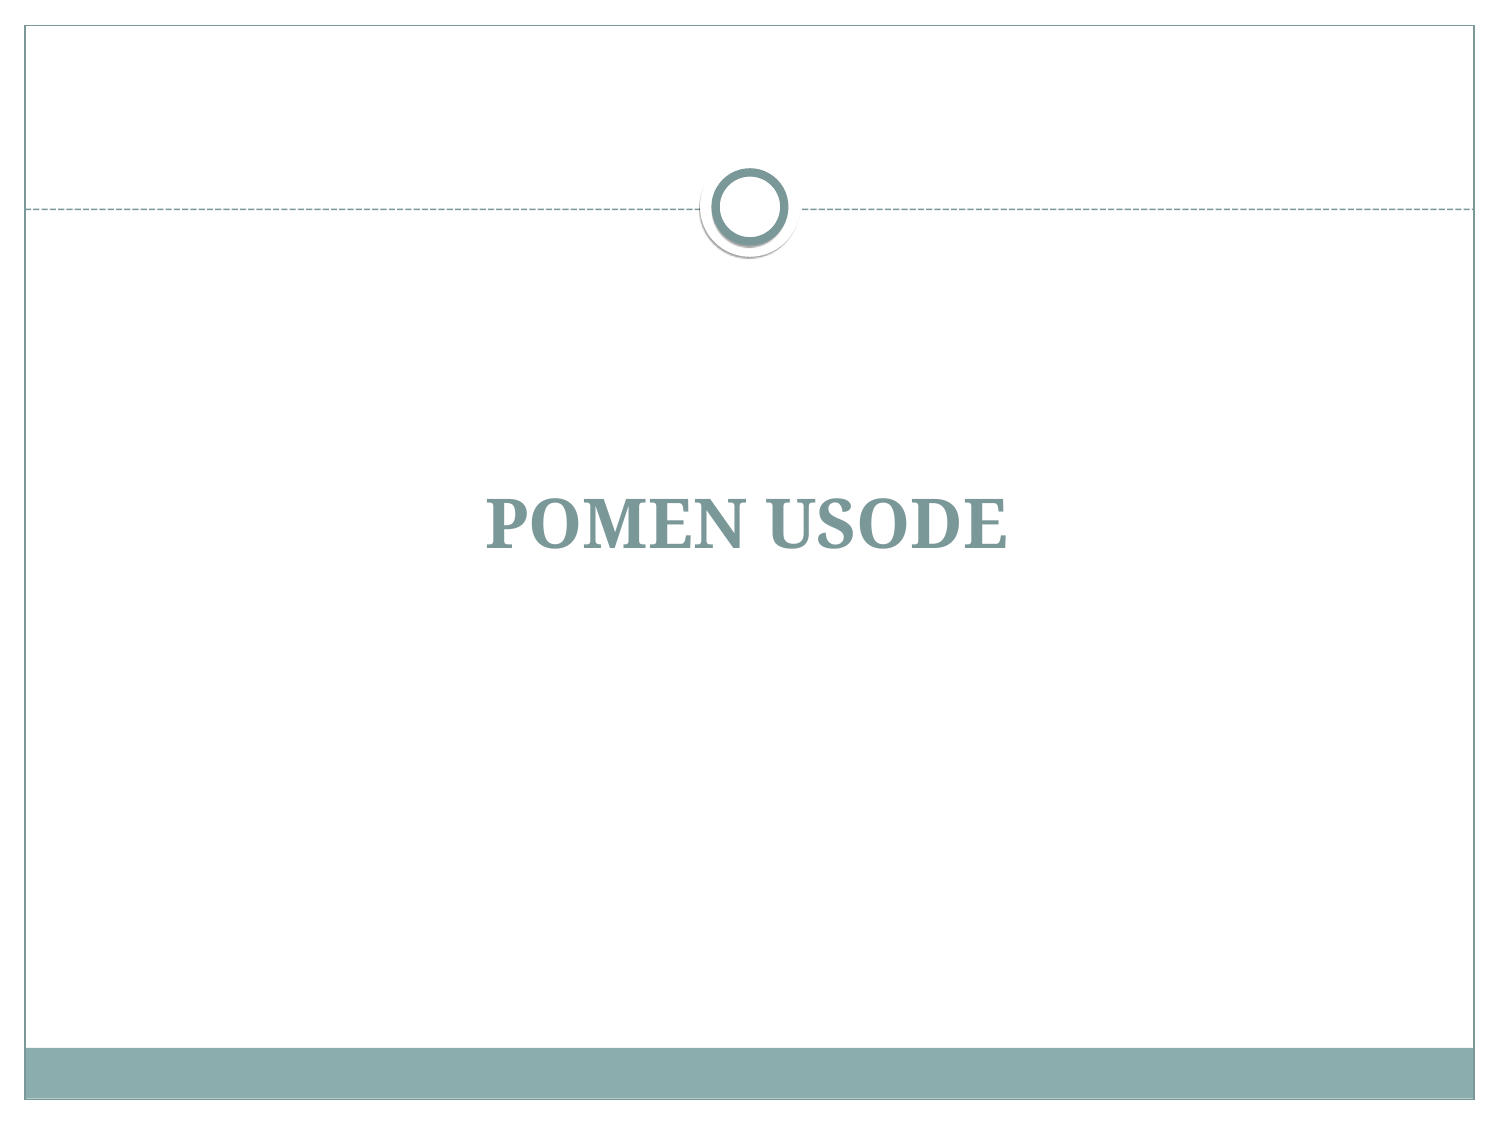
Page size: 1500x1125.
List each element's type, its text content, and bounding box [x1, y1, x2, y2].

title POMEN USODE [46, 445, 1447, 570]
